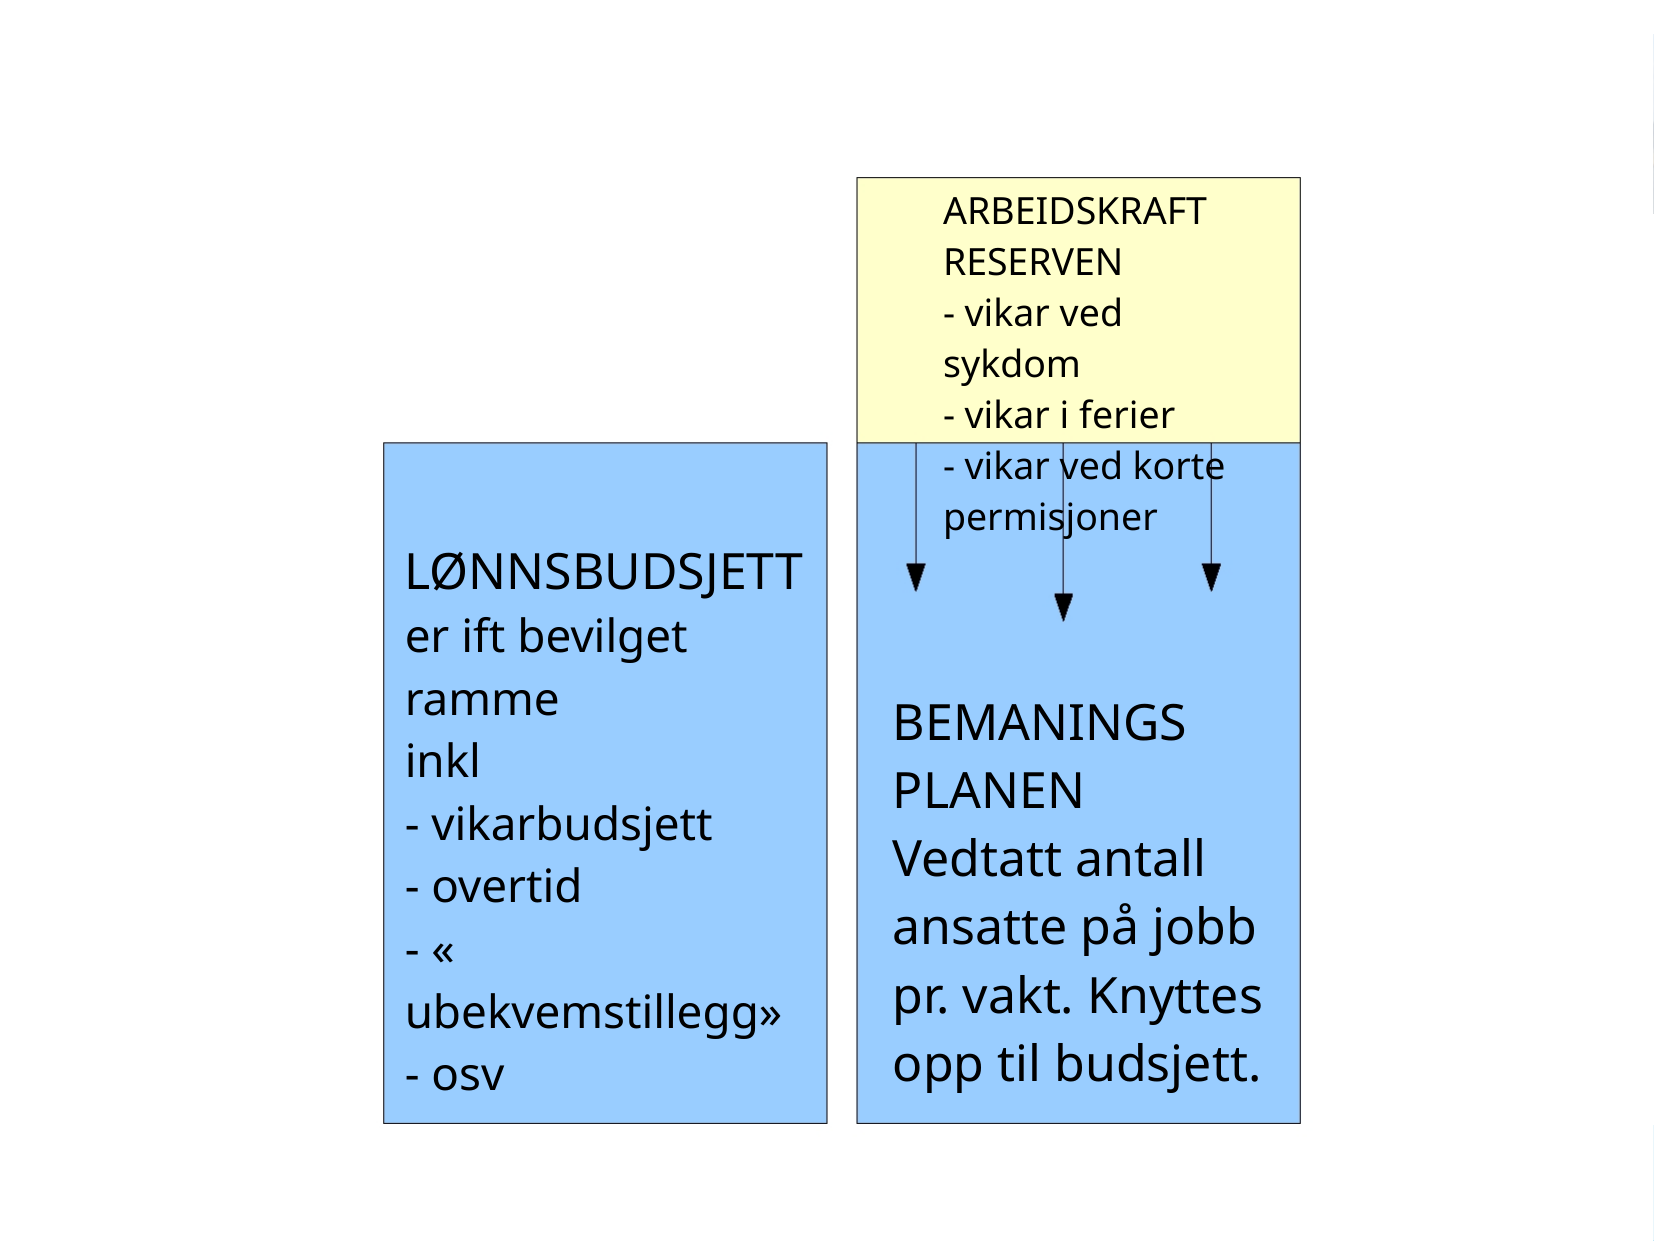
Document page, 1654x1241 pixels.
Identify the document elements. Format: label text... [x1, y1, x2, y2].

text_box BEMANINGS PLANEN Vedtatt antall ansatte på jobb pr. vakt. Knyttes opp til budsjett. [878, 679, 1287, 1029]
picture [0, 0, 1654, 1241]
text_box ARBEIDSKRAFT RESERVEN - vikar ved sykdom - vikar i ferier - vikar ved korte permisjoner [928, 177, 1270, 445]
text_box LØNNSBUDSJETT er ift bevilget ramme inkl - vikarbudsjett - overtid - « ubekvemstillegg» - osv [390, 528, 857, 990]
